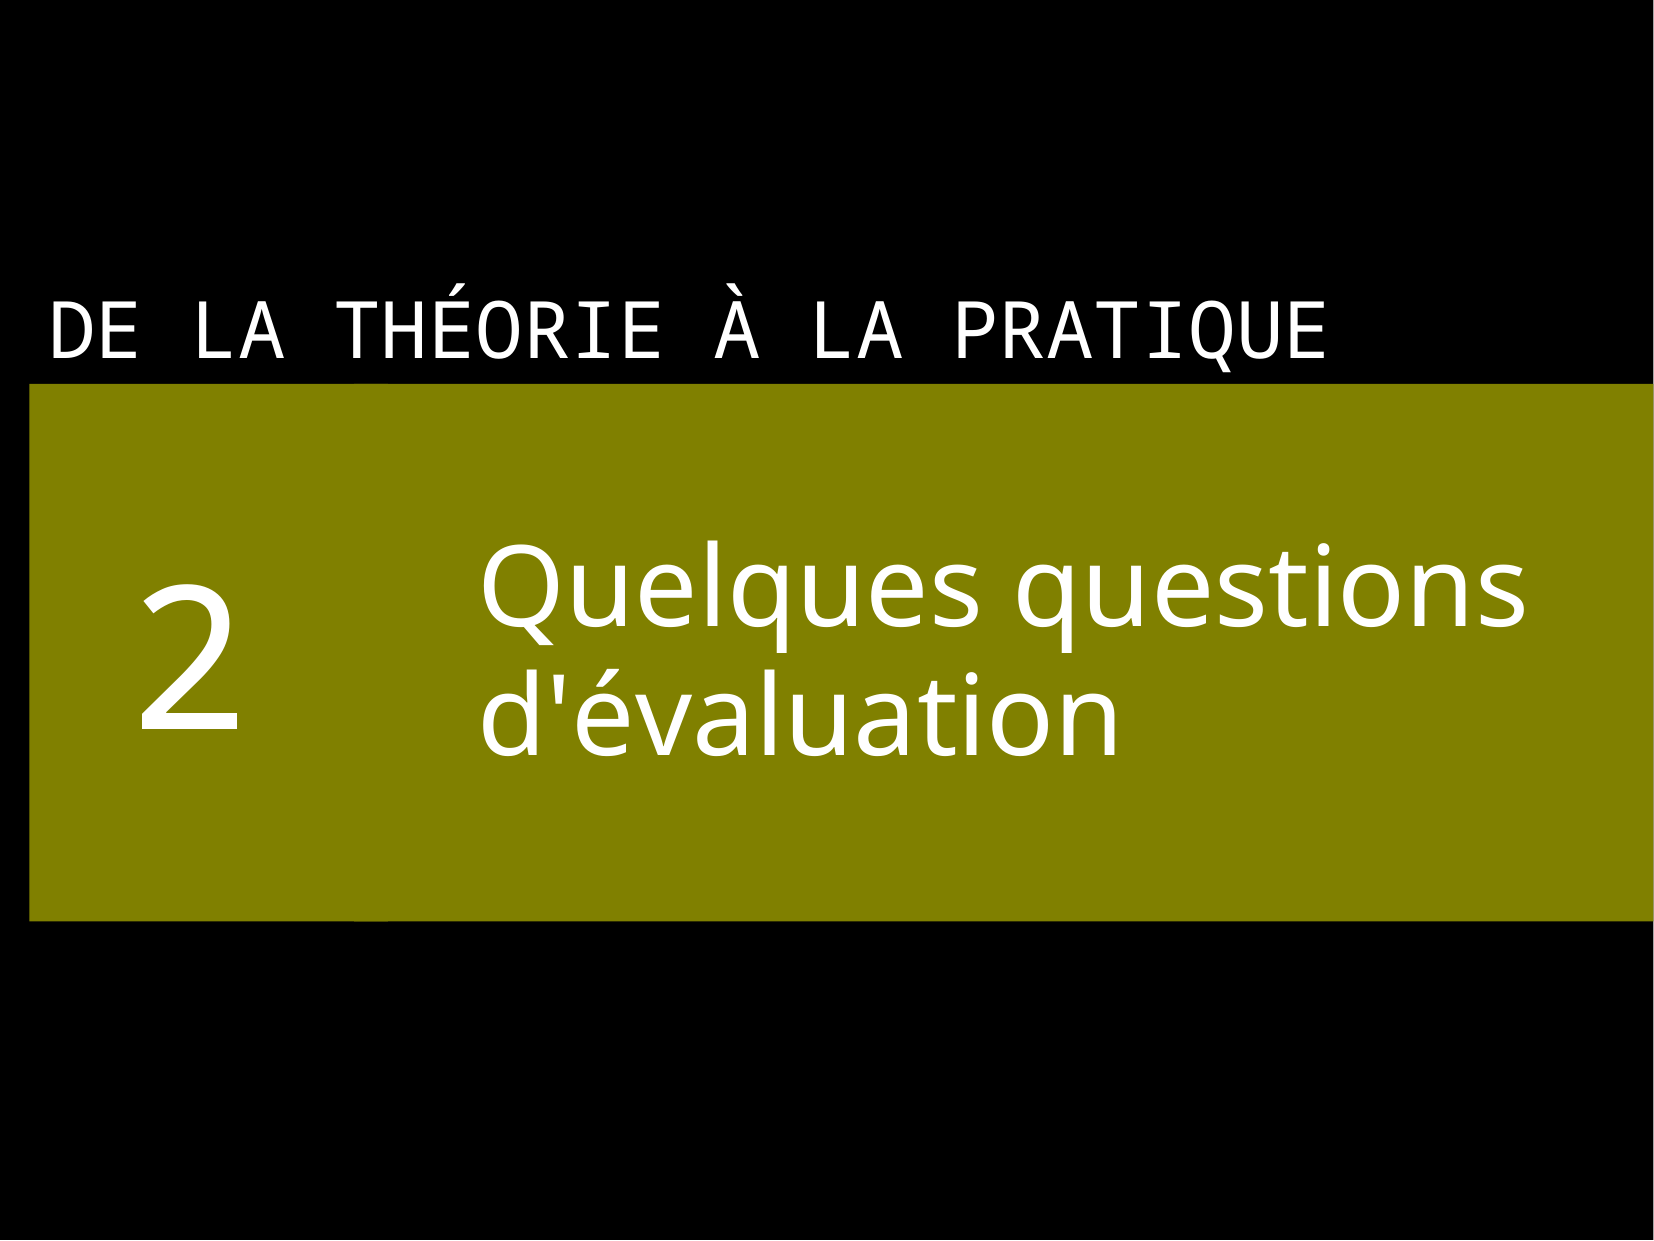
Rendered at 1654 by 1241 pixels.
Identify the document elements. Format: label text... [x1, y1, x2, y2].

text_box DE LA THÉORIE À LA PRATIQUE [33, 265, 1377, 390]
text_box Quelques questions d'évaluation [354, 383, 1654, 922]
text_box [29, 383, 354, 922]
text_box 2 [114, 507, 254, 796]
